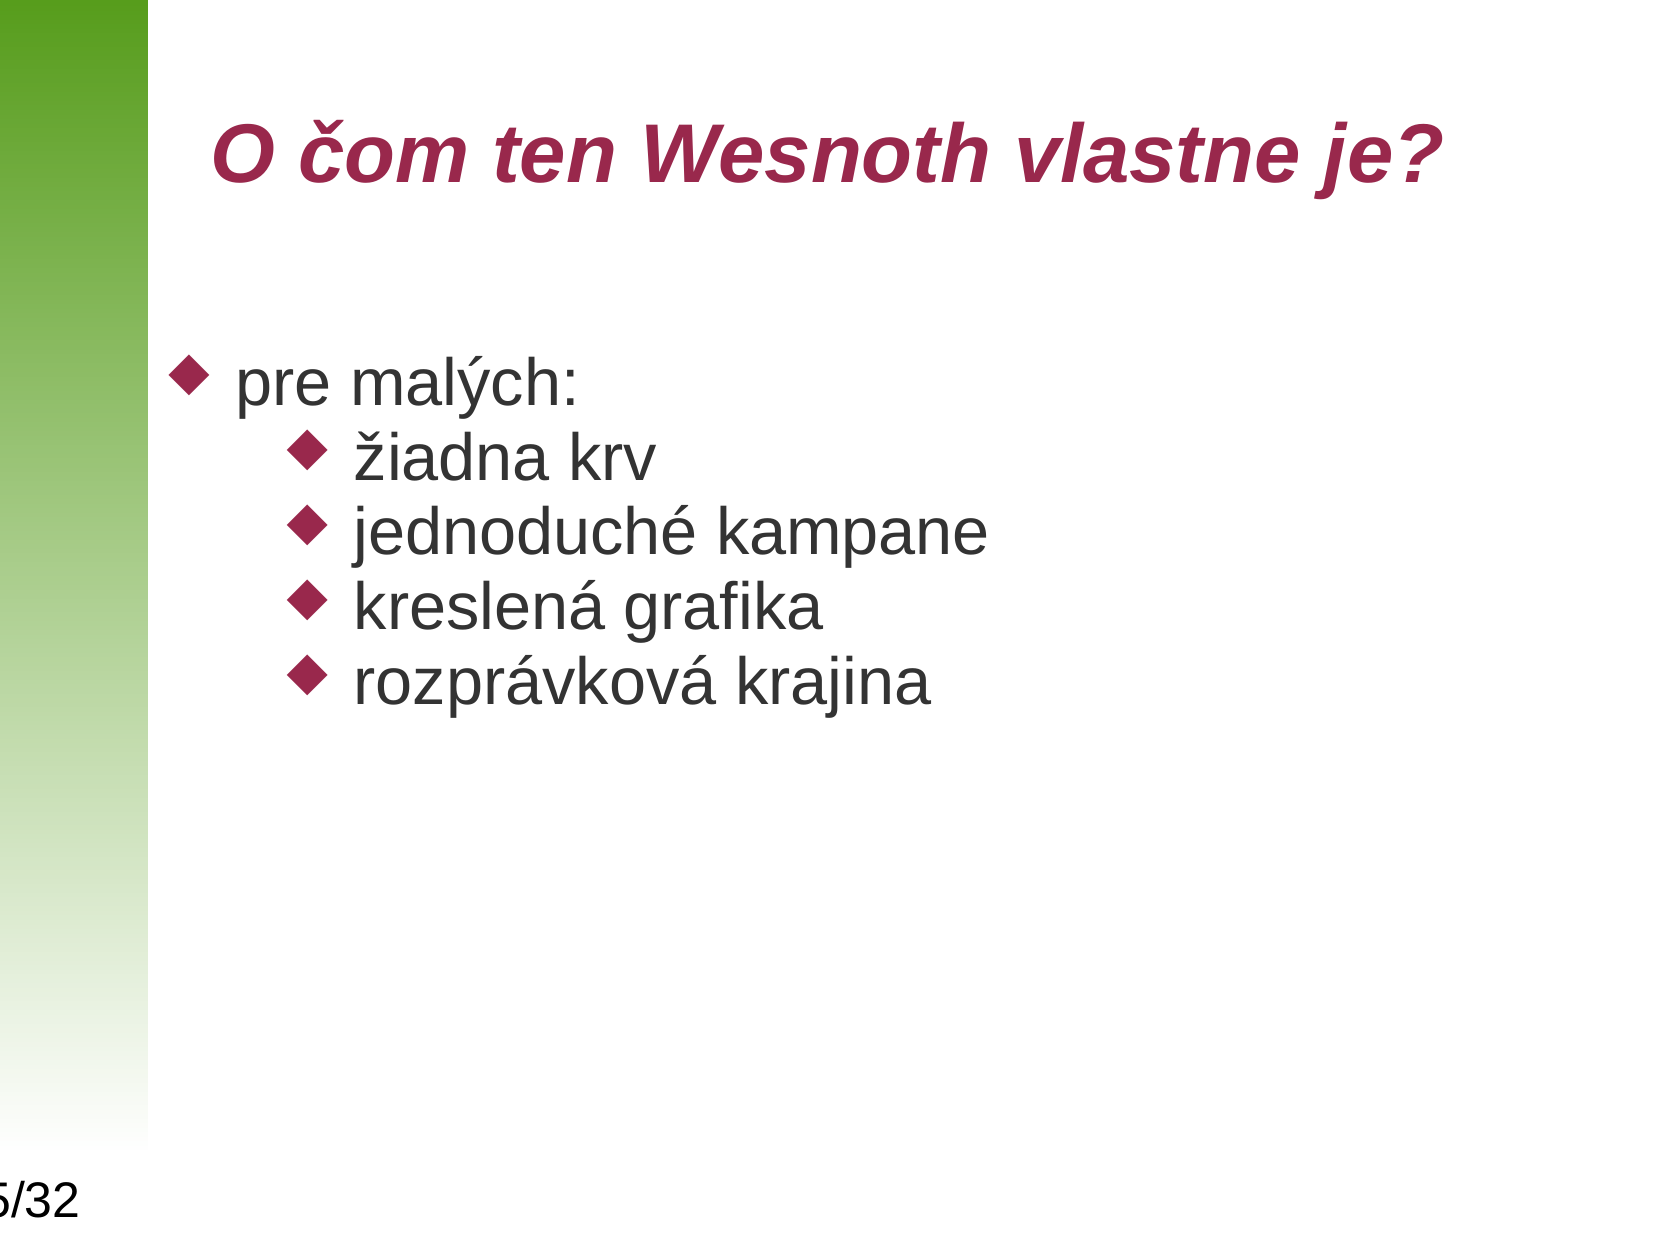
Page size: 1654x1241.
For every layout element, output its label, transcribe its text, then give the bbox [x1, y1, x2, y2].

list pre malých: žiadna krv jednoduché kampane kreslená grafika rozprávková krajina [152, 344, 1534, 1127]
title O čom ten Wesnoth vlastne je? [121, 49, 1534, 257]
